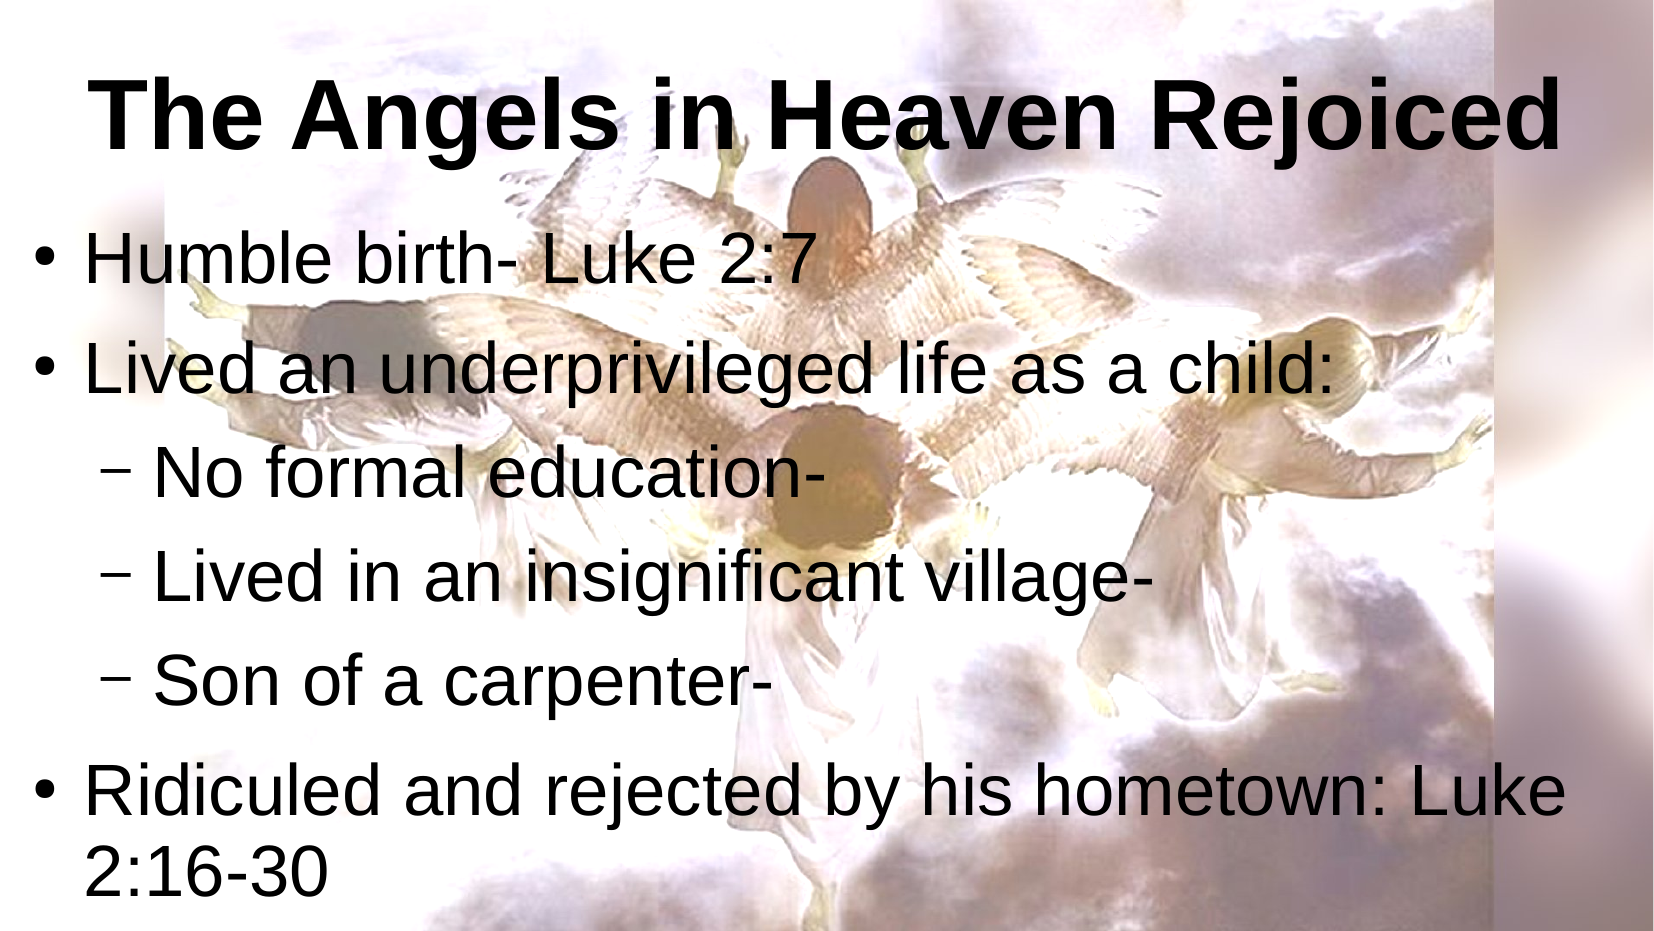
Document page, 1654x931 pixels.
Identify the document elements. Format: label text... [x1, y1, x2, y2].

picture [0, 0, 1654, 931]
list Humble birth- Luke 2:7 Lived an underprivileged life as a child: No formal education- Lived in an insignificant village- Son of a carpenter- Ridiculed and rejected by his hometown: Luke 2:16-30 [15, 217, 1636, 916]
title The Angels in Heaven Rejoiced [82, 37, 1571, 193]
